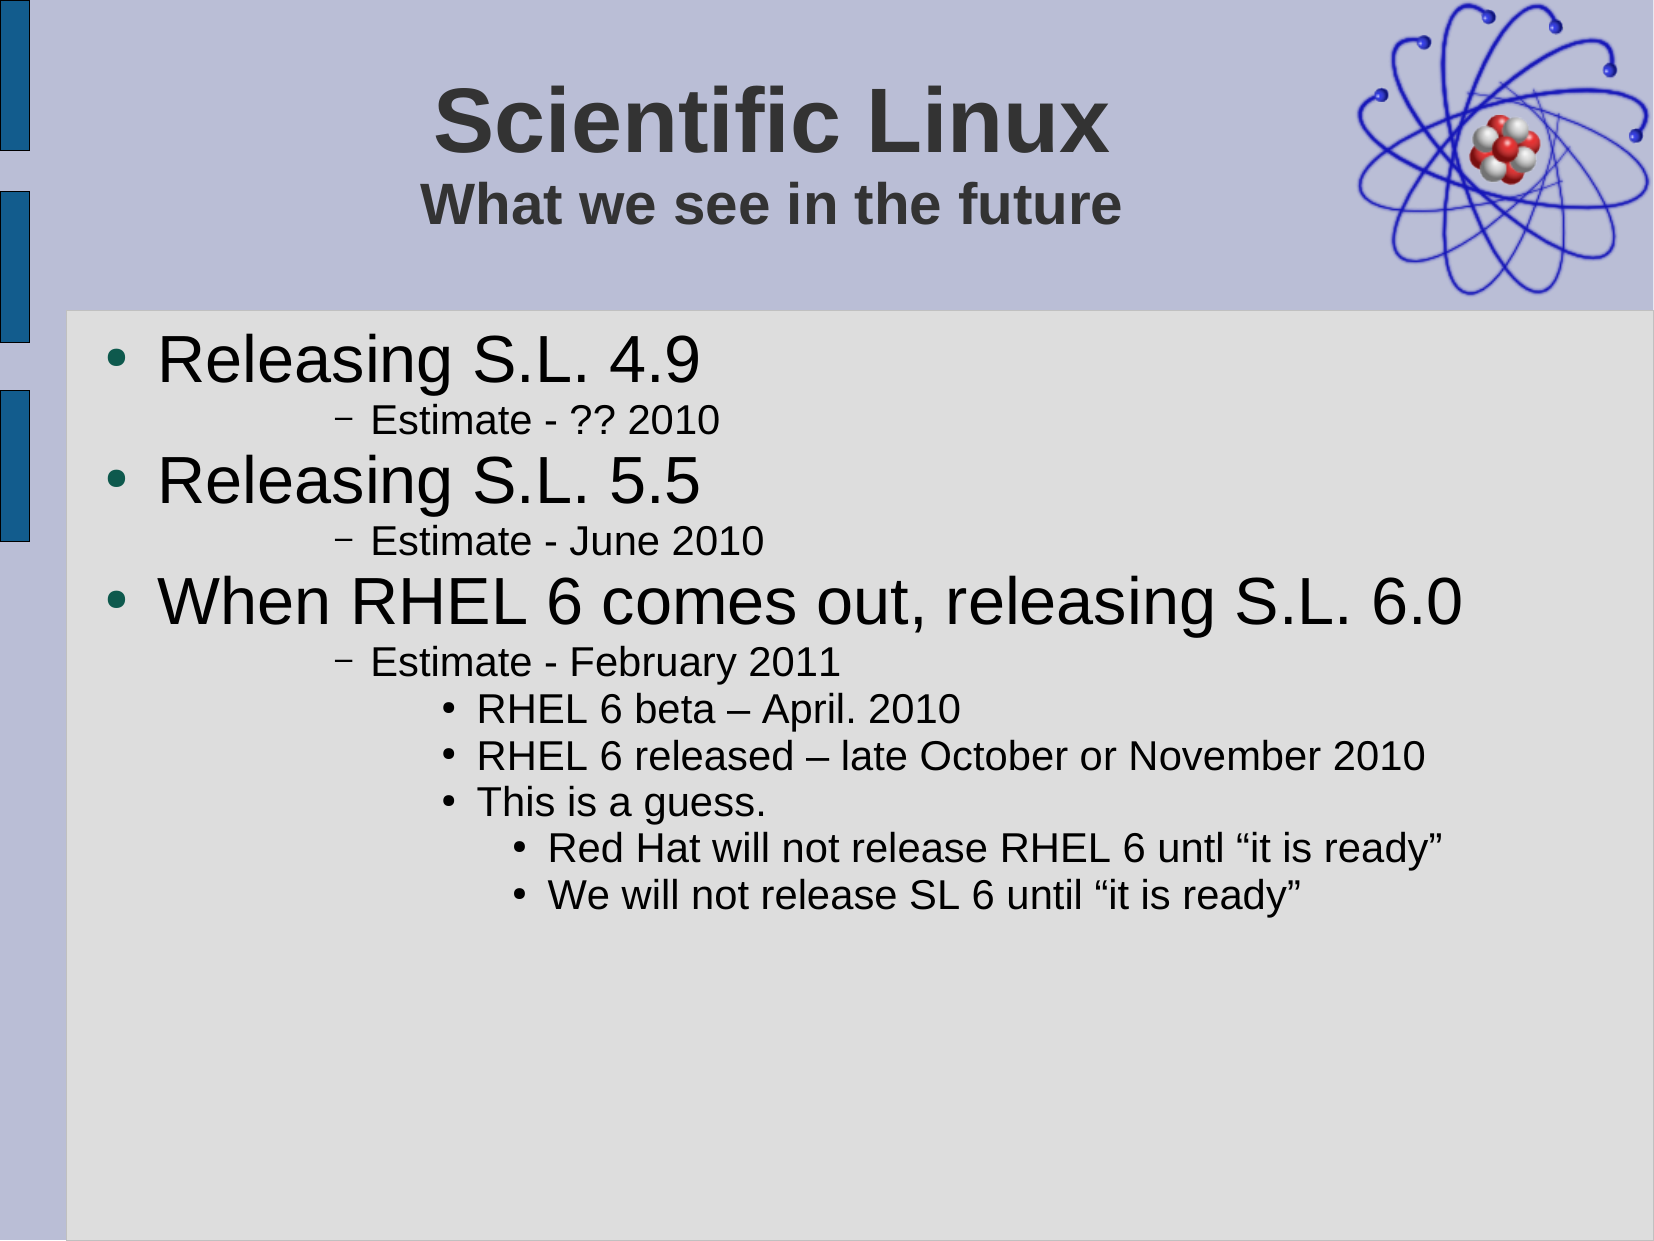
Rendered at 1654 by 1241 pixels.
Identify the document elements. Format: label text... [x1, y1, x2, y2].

picture [1353, 0, 1654, 301]
title Scientific Linux What we see in the future [82, 49, 1353, 257]
list Releasing S.L. 4.9 Estimate - ?? 2010 Releasing S.L. 5.5 Estimate - June 2010 When RHEL 6 comes out, releasing S.L. 6.0 Estimate - February 2011 RHEL 6 beta – April. 2010 RHEL 6 released – late October or November 2010 This is a guess. Red Hat will not release RHEL 6 untl “it is ready” We will not release SL 6 until “it is ready” [86, 321, 1576, 1045]
